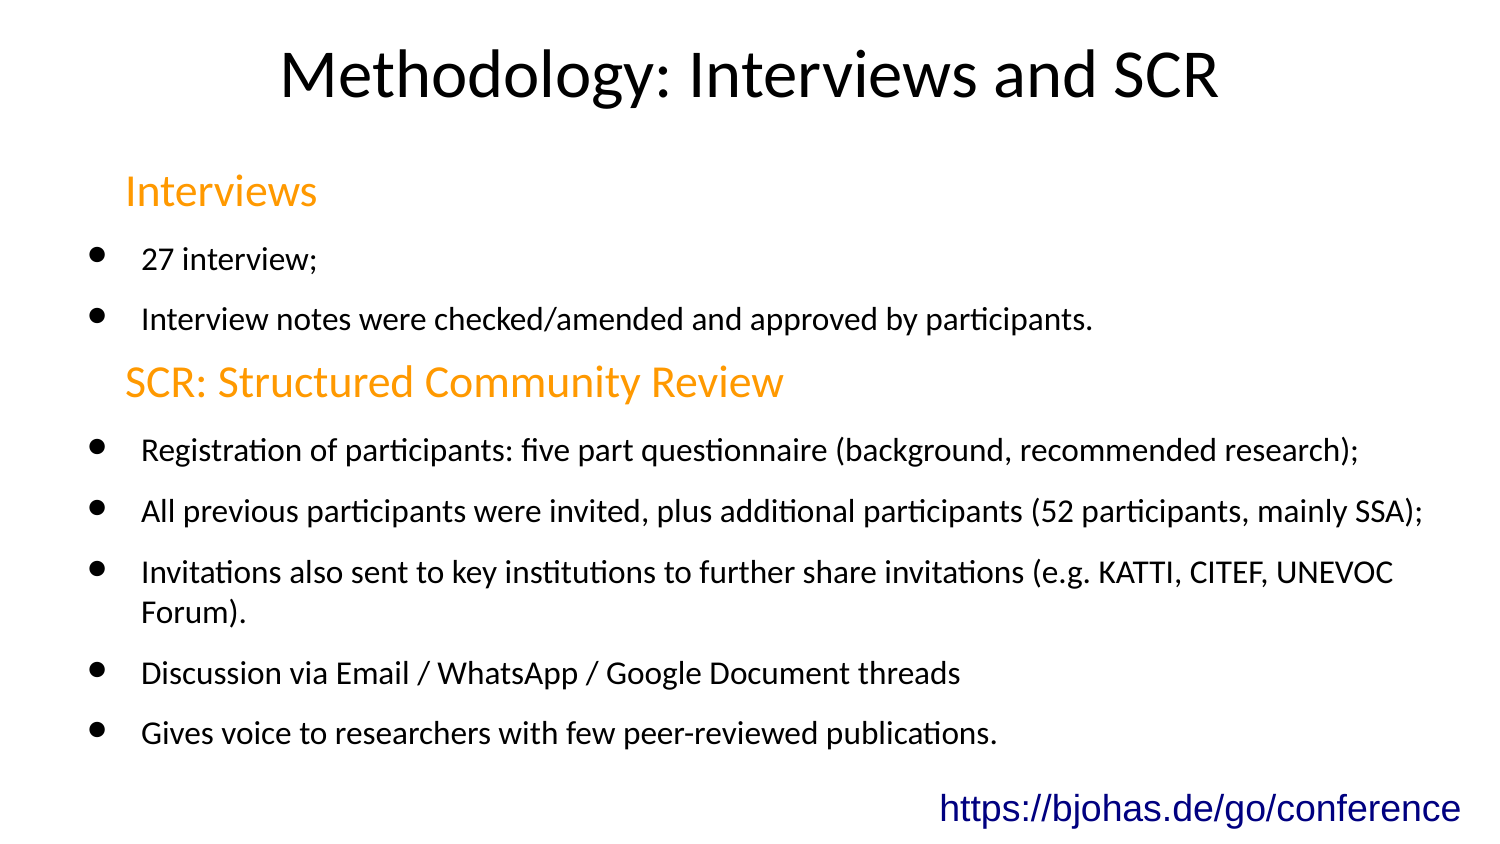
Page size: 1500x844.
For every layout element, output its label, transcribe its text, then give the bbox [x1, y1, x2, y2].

list Interviews 27 interview; Interview notes were checked/amended and approved by participants. SCR: Structured Community Review Registration of participants: five part questionnaire (background, recommended research); All previous participants were invited, plus additional participants (52 participants, mainly SSA); Invitations also sent to key institutions to further share invitations (e.g. KATTI, CITEF, UNEVOC Forum). Discussion via Email / WhatsApp / Google Document threads Gives voice to researchers with few peer-reviewed publications. [51, 151, 1449, 712]
title Methodology: Interviews and SCR [51, 23, 1449, 117]
